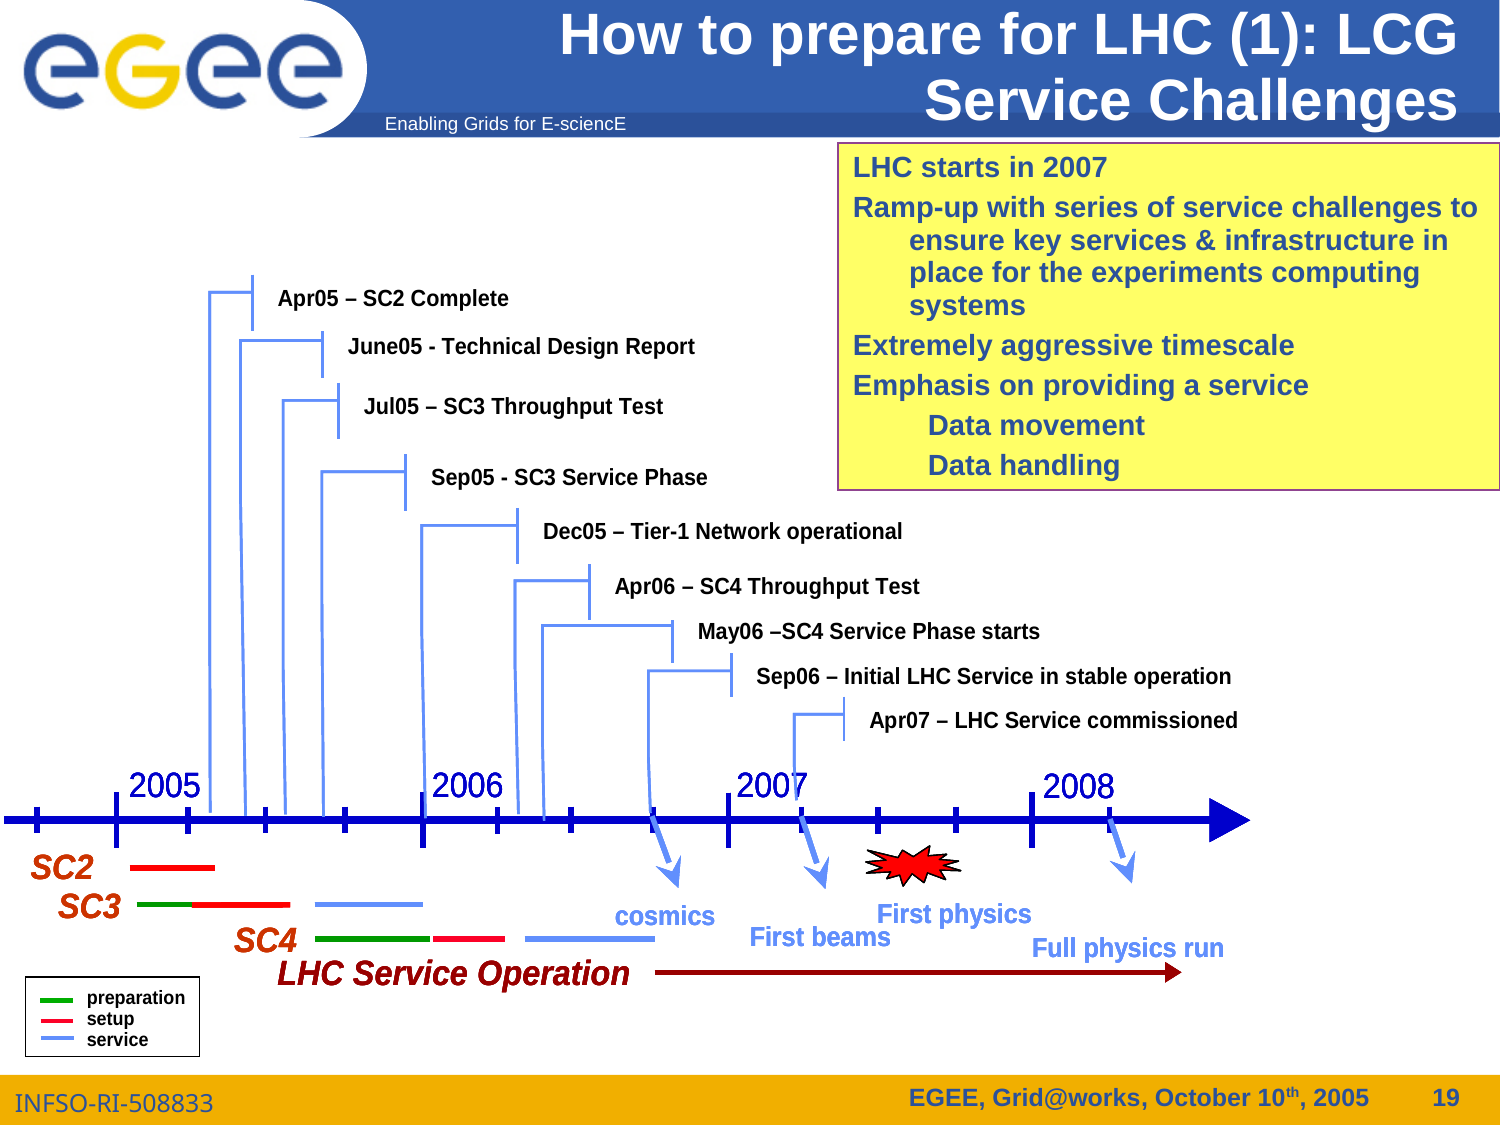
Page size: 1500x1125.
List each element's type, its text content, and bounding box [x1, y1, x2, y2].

text_box LHC starts in 2007 Ramp-up with series of service challenges to ensure key services & infrastructure in place for the experiments computing systems Extremely aggressive timescale Emphasis on providing a service Data movement Data handling [838, 143, 1500, 490]
picture [18, 30, 349, 112]
title How to prepare for LHC (1): LCG Service Challenges [369, 0, 1475, 142]
picture [0, 273, 1299, 1060]
